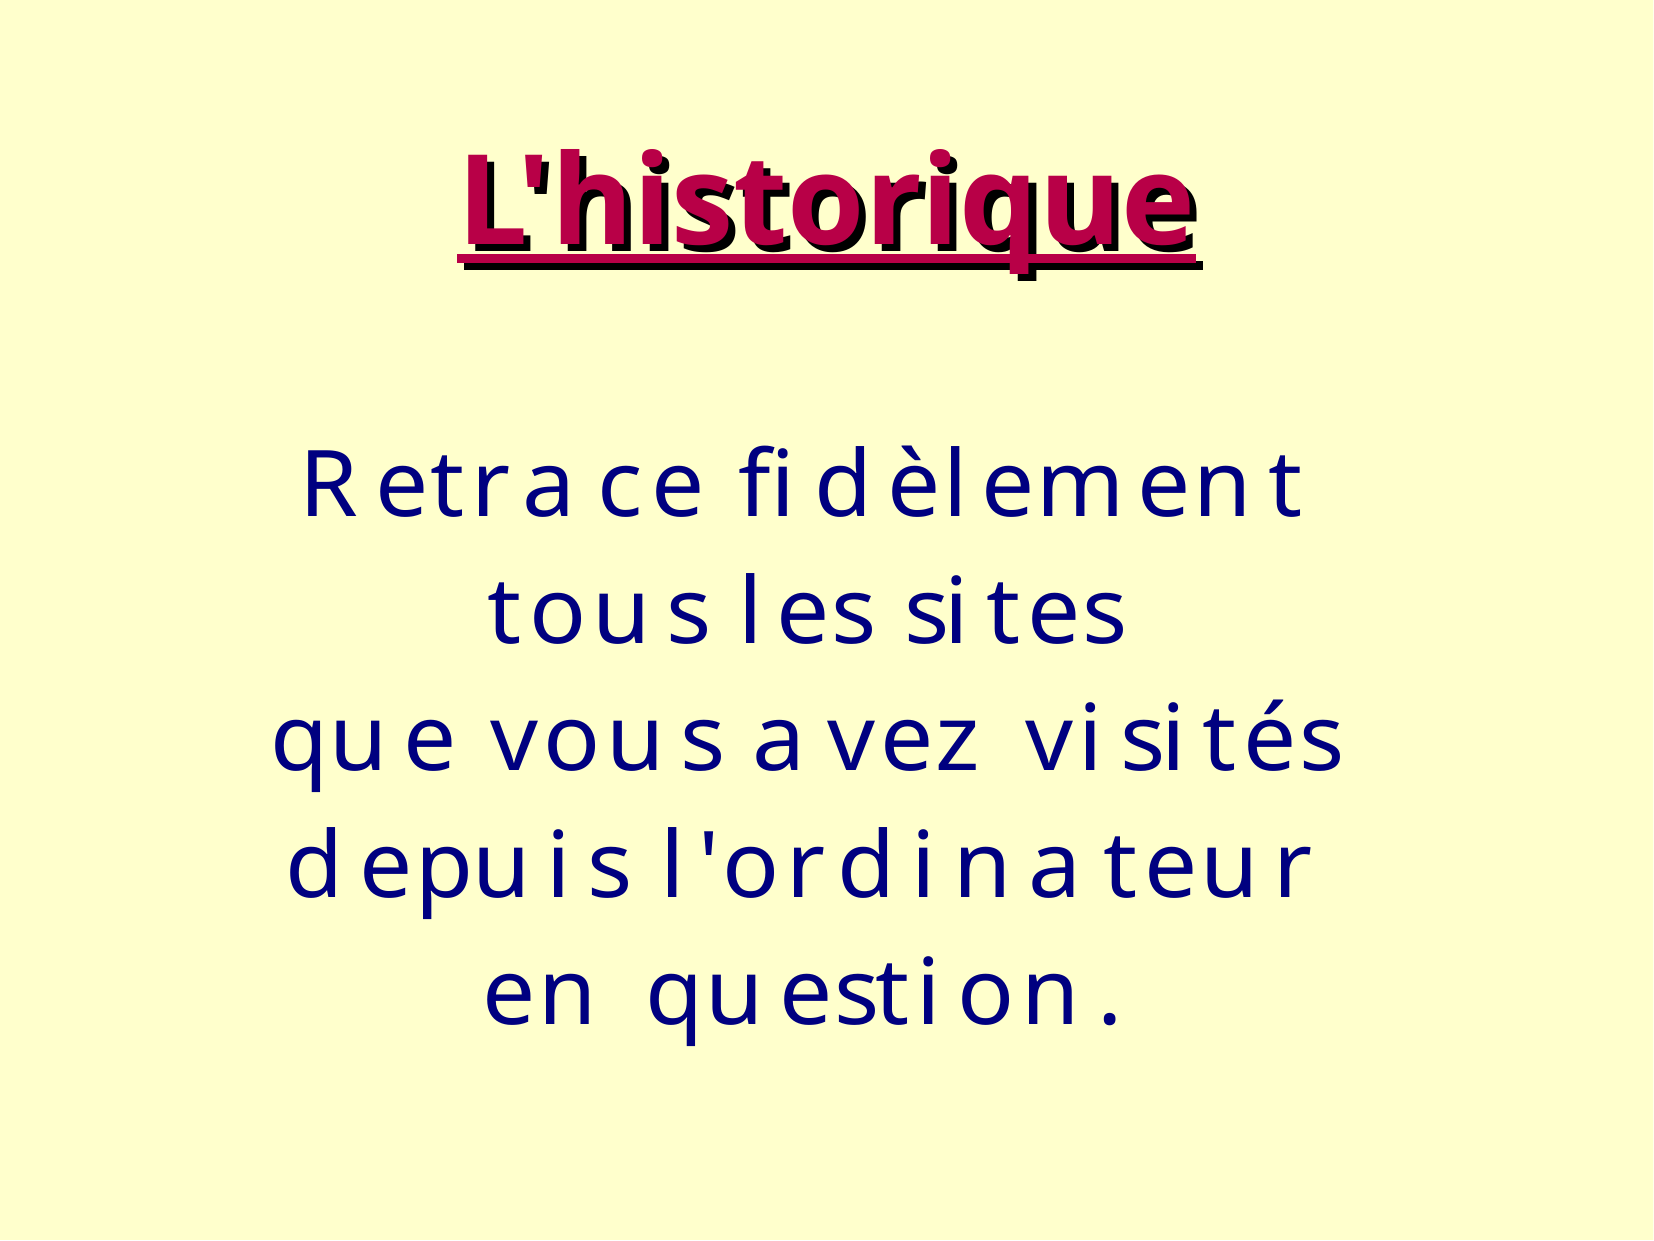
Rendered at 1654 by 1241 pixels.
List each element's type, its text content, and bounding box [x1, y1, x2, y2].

chart [77, 324, 1565, 1123]
title L'historique [82, 49, 1571, 257]
